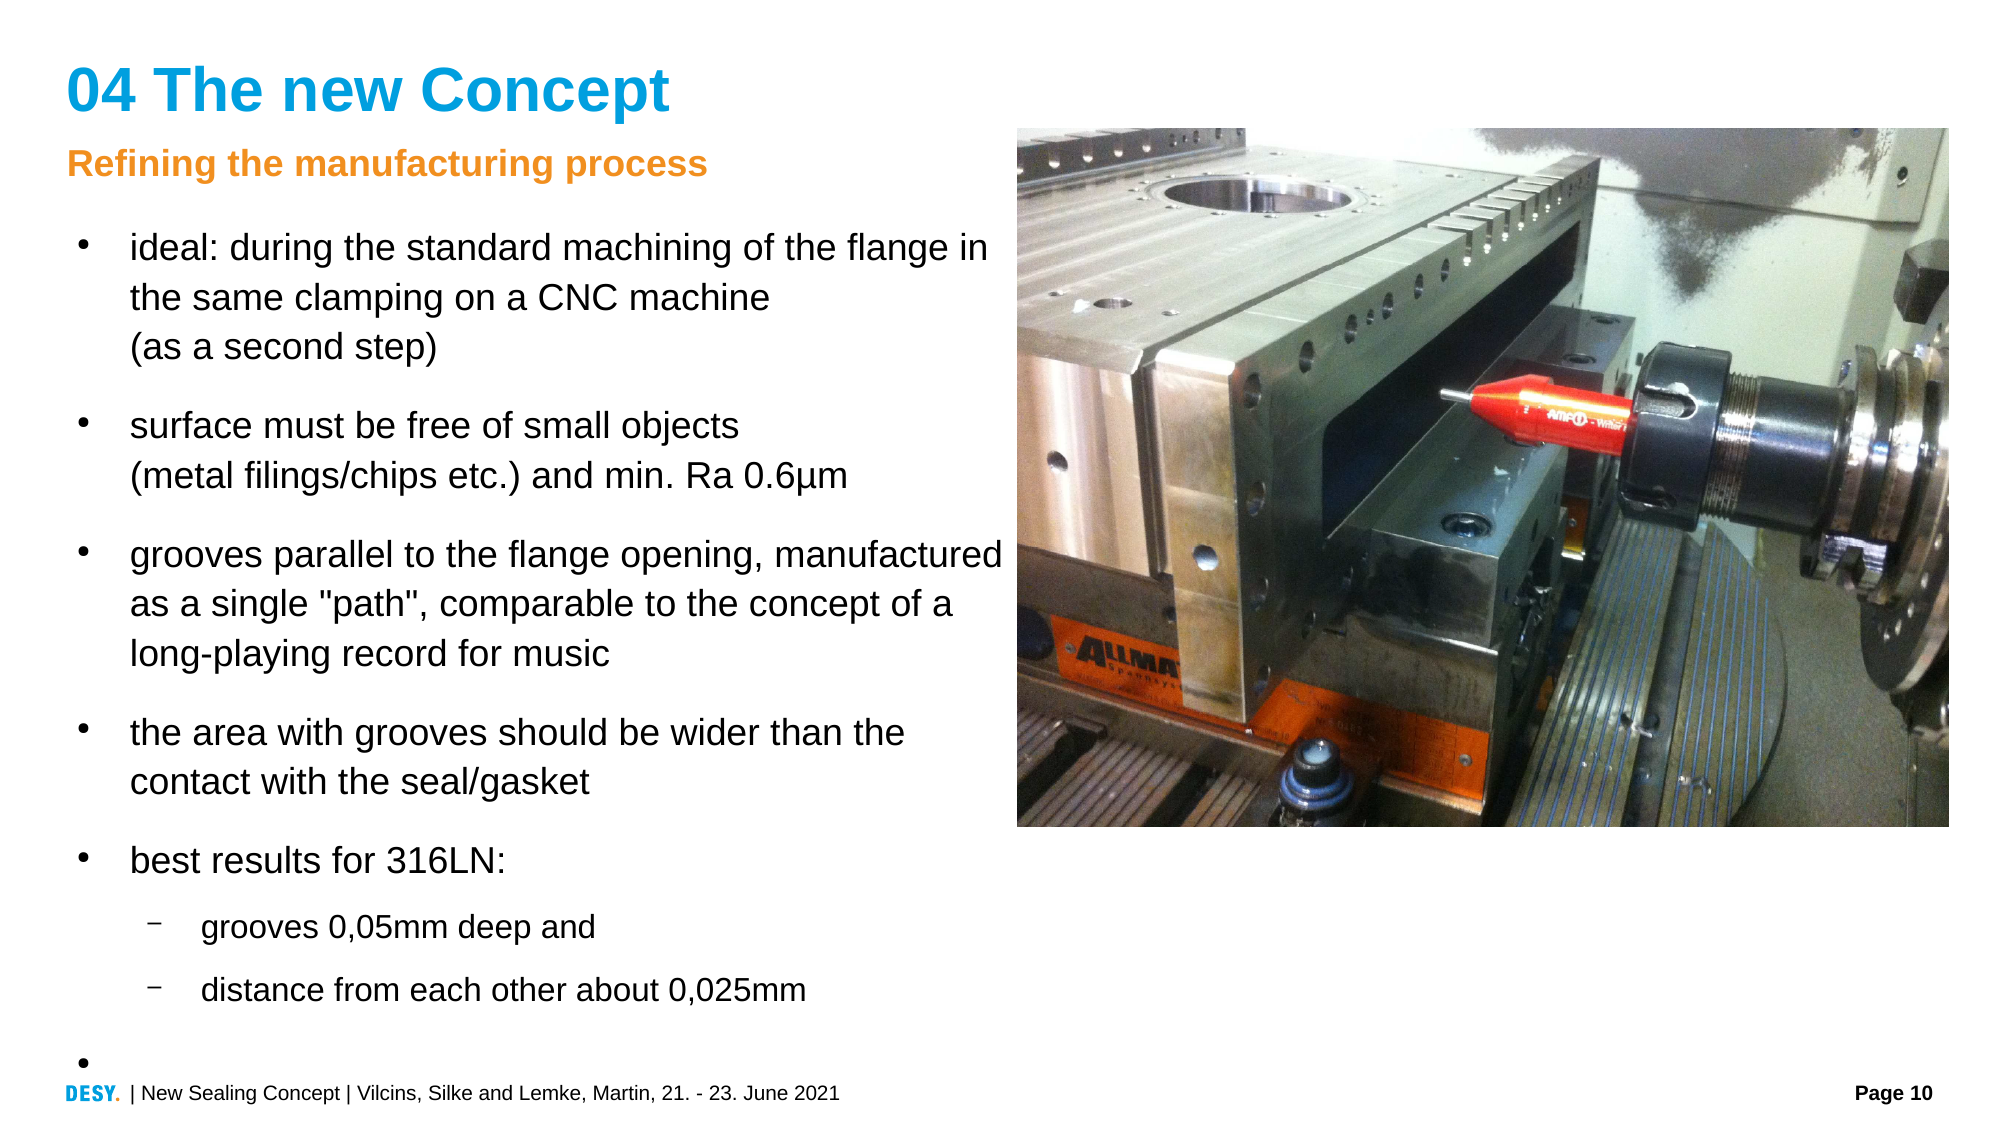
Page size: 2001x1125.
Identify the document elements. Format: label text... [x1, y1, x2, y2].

list ideal: during the standard machining of the flange in the same clamping on a CNC machine (as a second step) surface must be free of small objects (metal filings/chips etc.) and min. Ra 0.6µm grooves parallel to the flange opening, manufactured as a single "path", comparable to the concept of a long-playing record for music the area with grooves should be wider than the contact with the seal/gasket best results for 316LN: grooves 0,05mm deep and distance from each other about 0,025mm [59, 218, 1004, 1053]
title 04 The new Concept [66, 57, 1933, 132]
list Refining the manufacturing process [66, 134, 1017, 197]
text_box | New Sealing Concept | Vilcins, Silke and Lemke, Martin, 21. - 23. June 2021 [129, 1079, 1762, 1111]
picture [1017, 128, 1949, 827]
